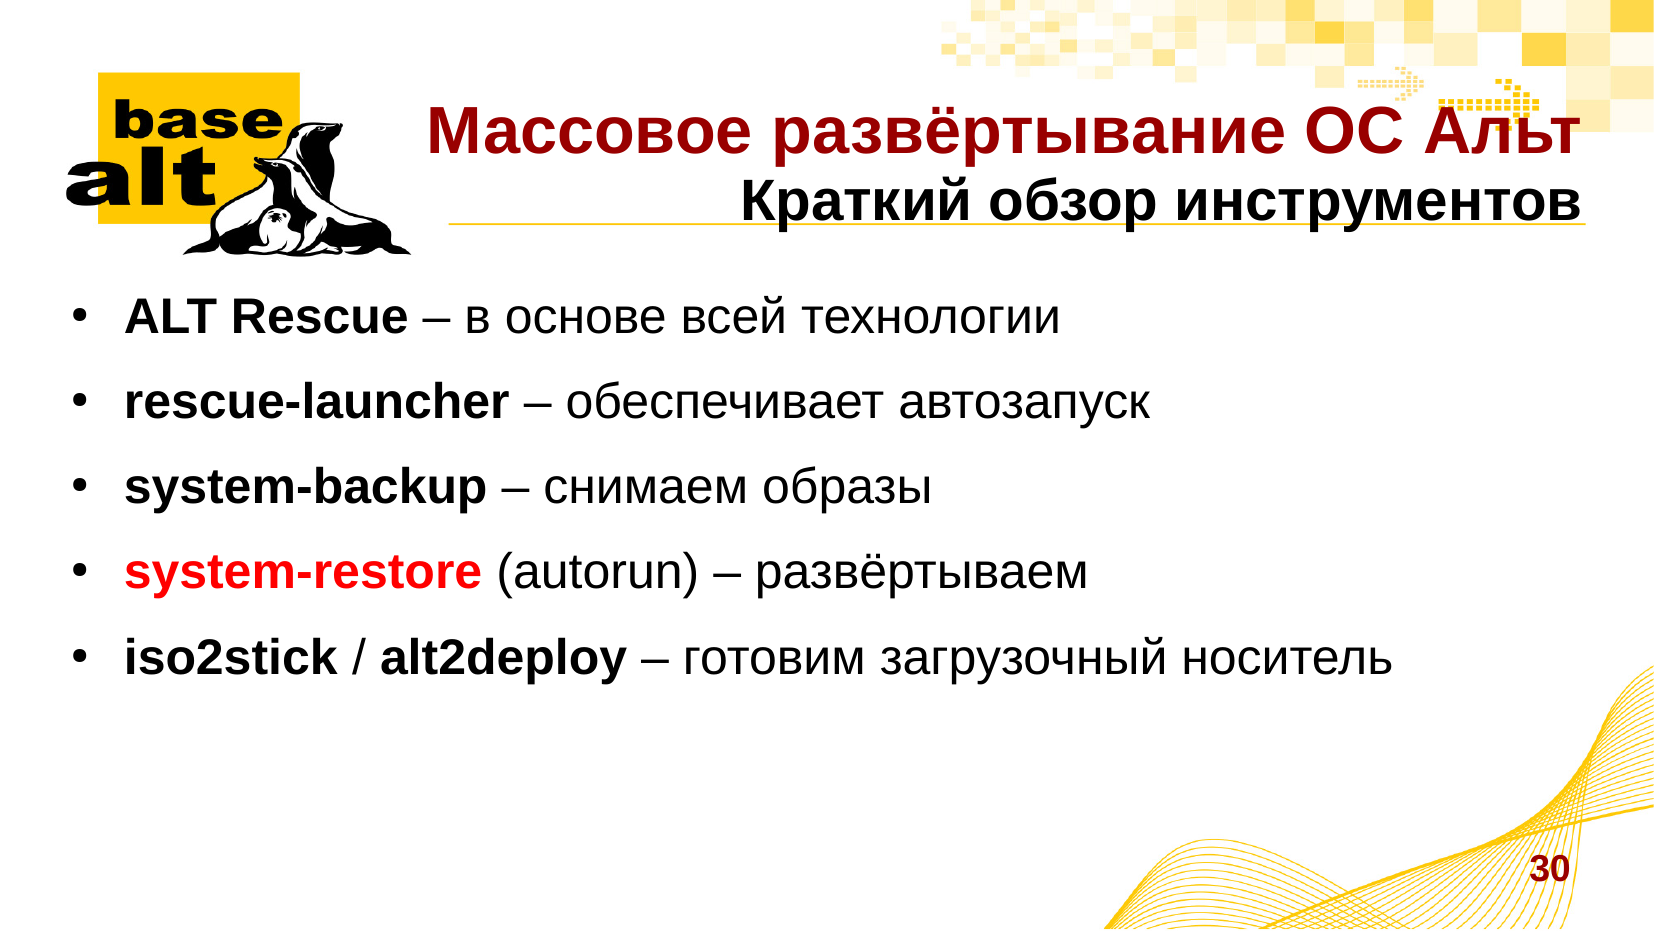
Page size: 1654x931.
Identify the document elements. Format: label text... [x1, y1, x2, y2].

picture [0, 0, 1654, 931]
list ALT Rescue – в основе всей технологии rescue-launcher – обеспечивает автозапуск system-backup – снимаем образы system-restore (autorun) – развёртываем iso2stick / alt2deploy – готовим загрузочный носитель [53, 287, 1583, 898]
title Массовое развёртывание ОС Альт Краткий обзор инструментов [372, 81, 1583, 245]
